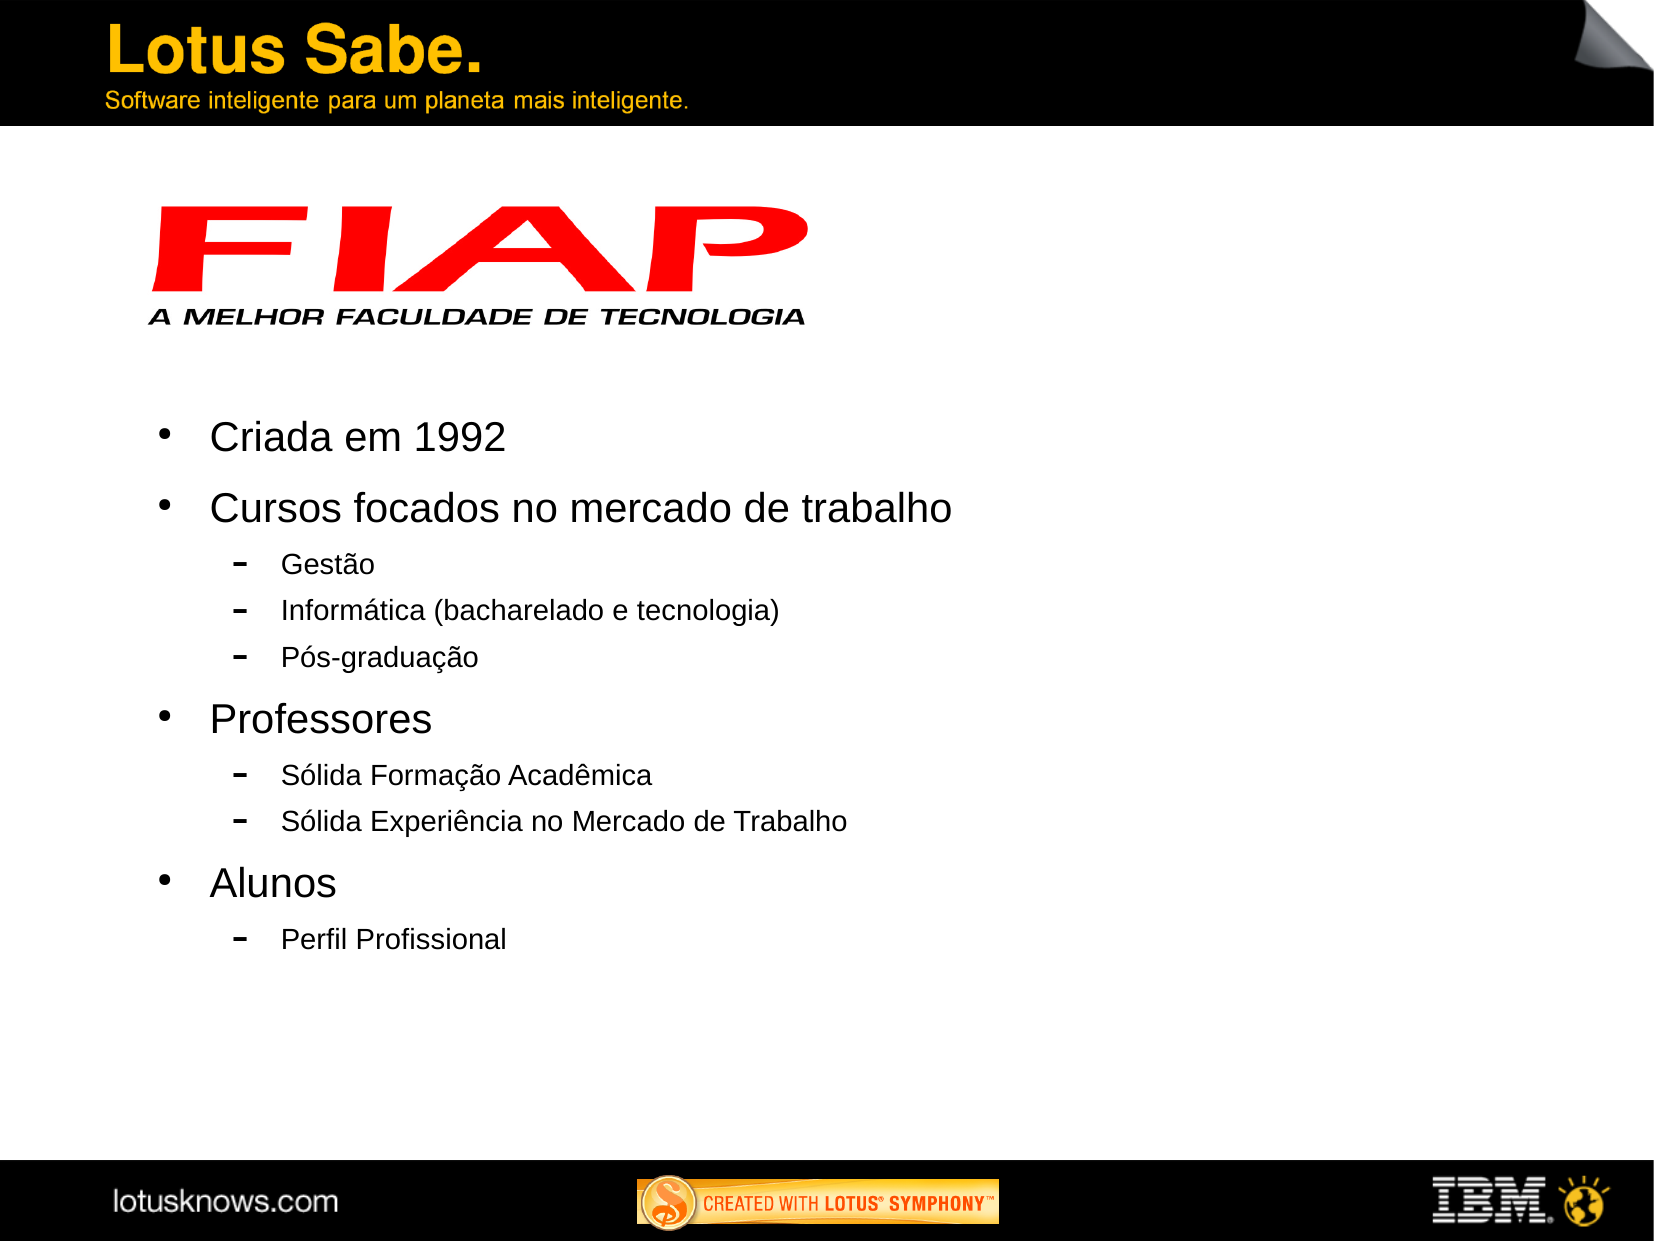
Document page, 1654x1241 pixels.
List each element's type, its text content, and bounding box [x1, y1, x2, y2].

picture [0, 1160, 1654, 1241]
list Criada em 1992 Cursos focados no mercado de trabalho Gestão Informática (bacharelado e tecnologia) Pós-graduação Professores Sólida Formação Acadêmica Sólida Experiência no Mercado de Trabalho Alunos Perfil Profissional [139, 338, 1552, 988]
picture [0, 0, 1654, 126]
picture [147, 206, 808, 325]
